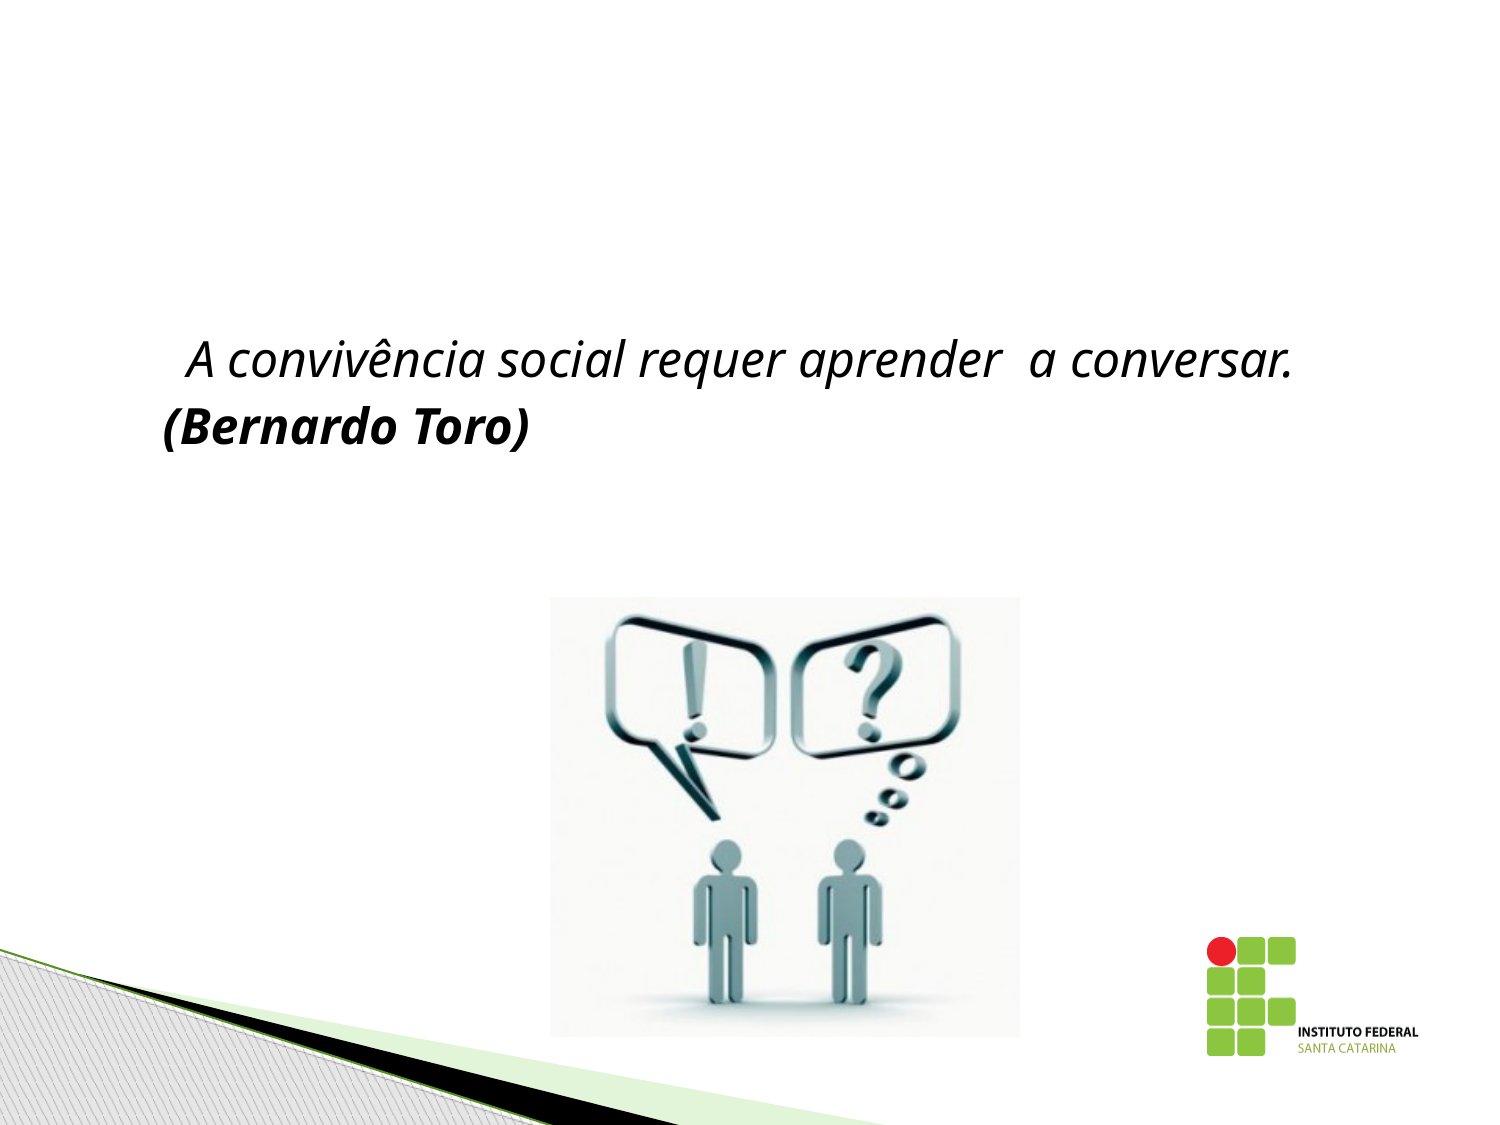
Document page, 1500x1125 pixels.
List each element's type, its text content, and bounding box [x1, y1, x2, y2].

list A convivência social requer aprender a conversar. (Bernardo Toro) [70, 164, 1421, 598]
picture [550, 597, 1020, 1037]
picture [1207, 937, 1419, 1056]
